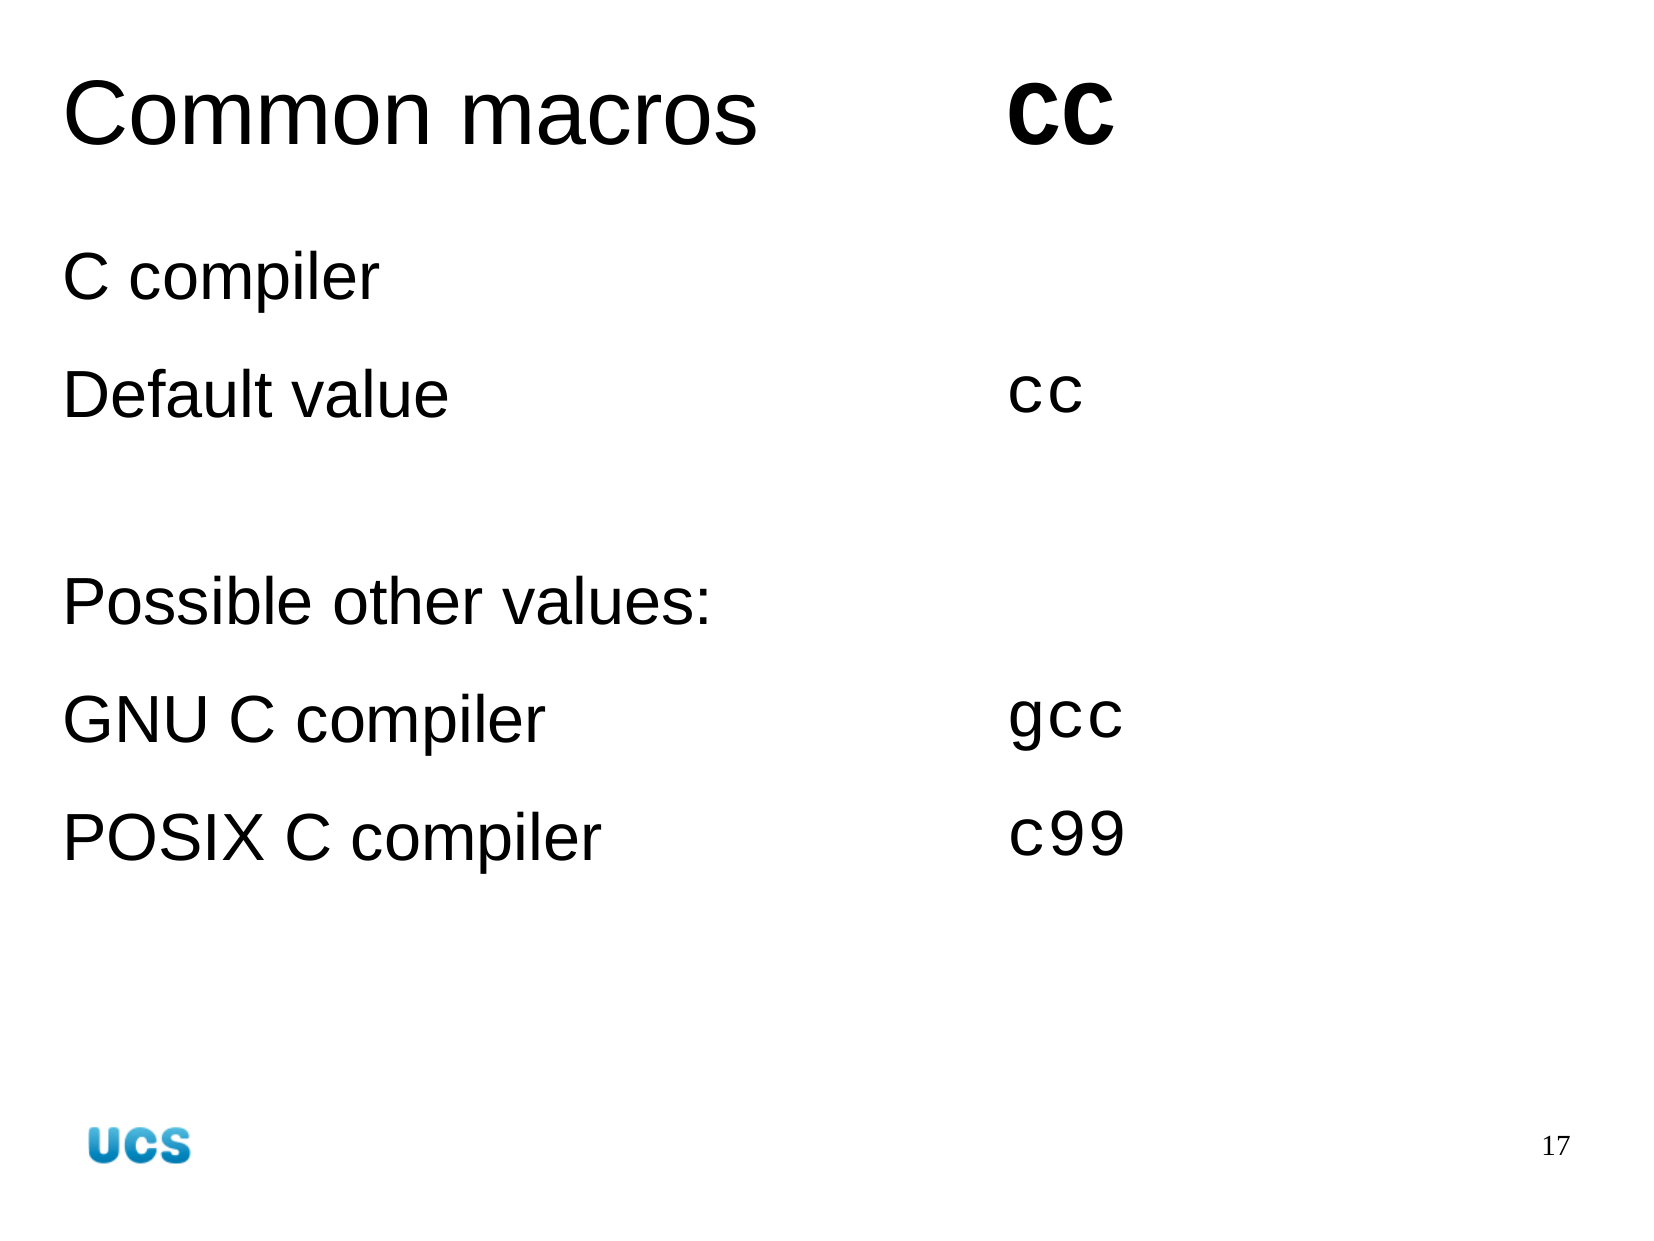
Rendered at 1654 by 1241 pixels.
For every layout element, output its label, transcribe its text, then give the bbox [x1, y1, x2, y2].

text_box Common macros [59, 59, 764, 168]
text_box C compiler [59, 236, 385, 317]
text_box Default value [59, 354, 456, 436]
text_box GNU C compiler [59, 679, 570, 760]
text_box Possible other values: [59, 561, 720, 642]
text_box CC [1003, 64, 1120, 175]
picture [88, 1126, 191, 1165]
text_box gcc [1003, 679, 1131, 761]
text_box cc [1003, 354, 1090, 436]
text_box POSIX C compiler [59, 797, 607, 878]
text_box c99 [1004, 797, 1131, 879]
